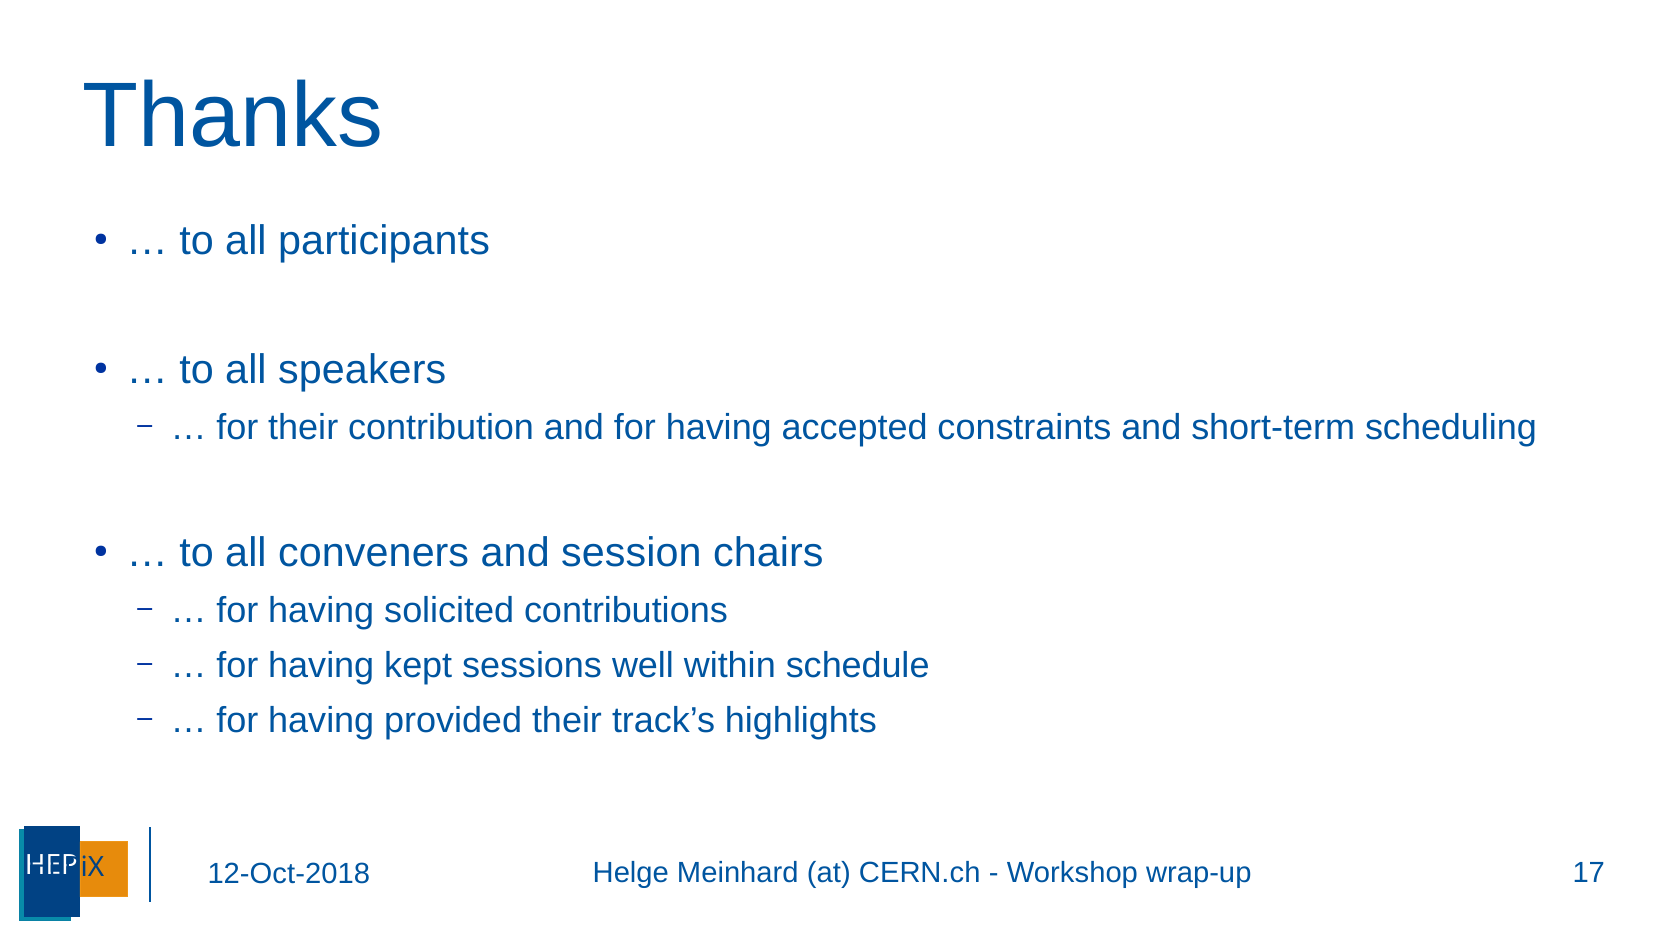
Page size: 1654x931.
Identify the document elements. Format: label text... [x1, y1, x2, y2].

list … to all participants … to all speakers … for their contribution and for having accepted constraints and short-term scheduling … to all conveners and session chairs … for having solicited contributions … for having kept sessions well within schedule … for having provided their track’s highlights [82, 217, 1571, 757]
title Thanks [82, 37, 1571, 193]
